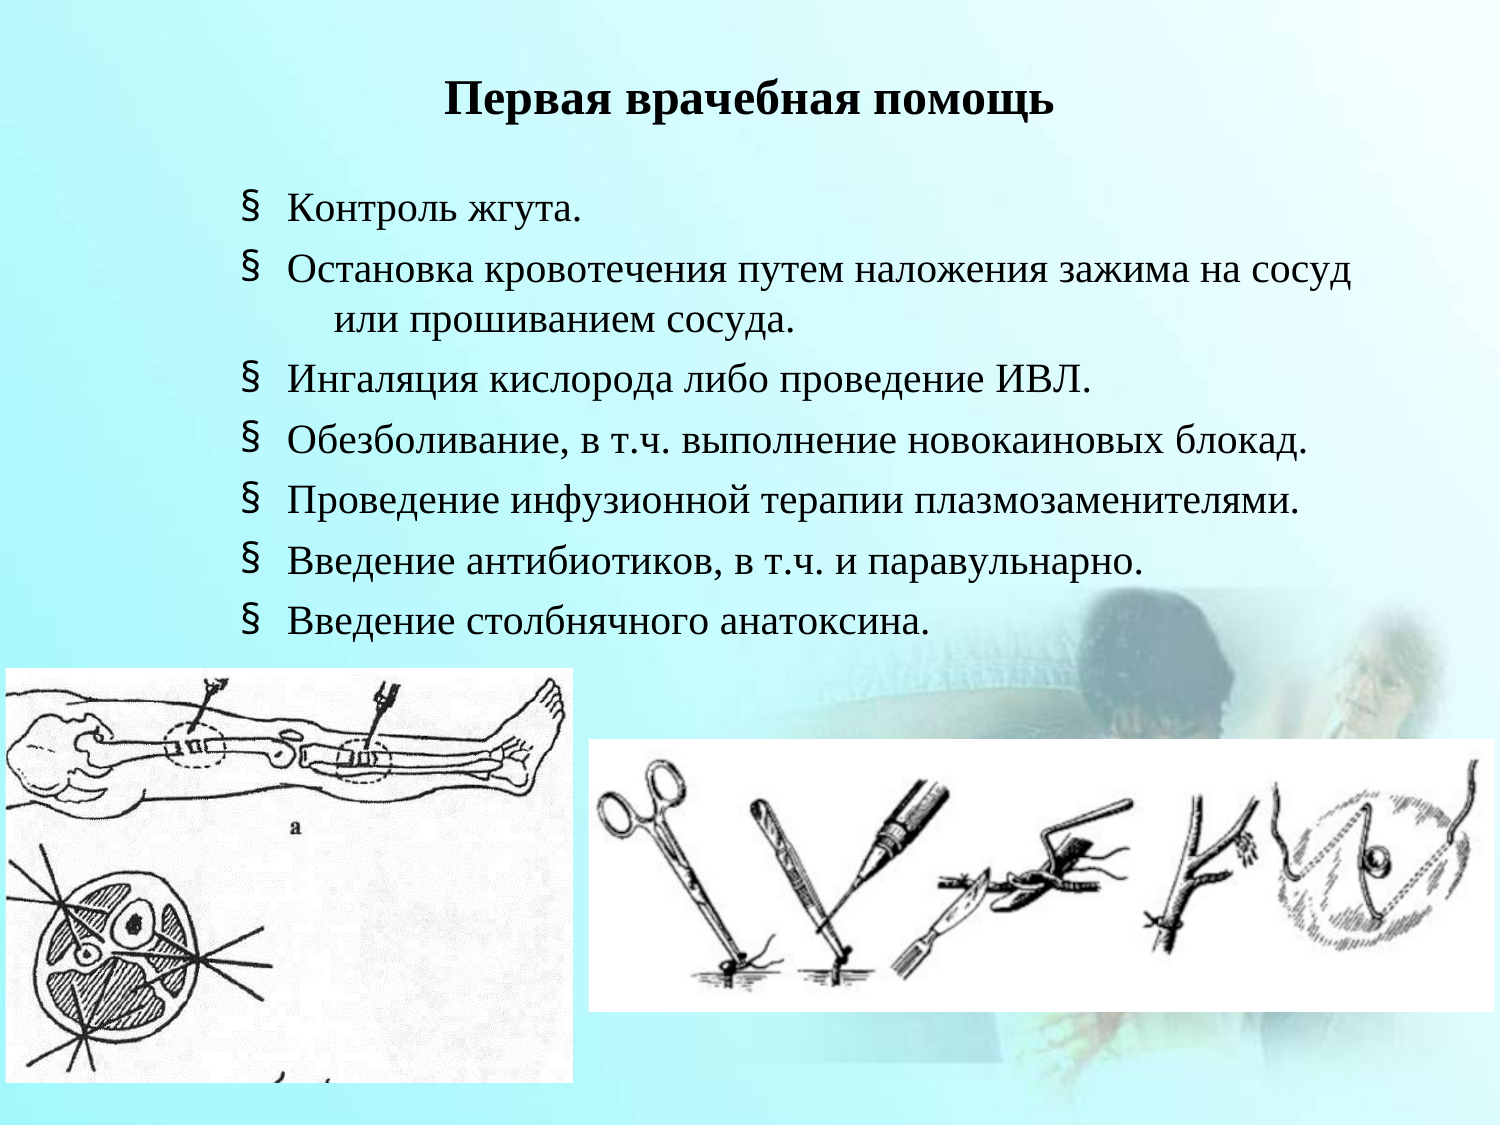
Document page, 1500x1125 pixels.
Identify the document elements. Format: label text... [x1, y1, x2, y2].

picture [588, 739, 1495, 1012]
list Контроль жгута. Остановка кровотечения путем наложения зажима на сосуд или прошиванием сосуда. Ингаляция кислорода либо проведение ИВЛ. Обезболивание, в т.ч. выполнение новокаиновых блокад. Проведение инфузионной терапии плазмозаменителями. Введение антибиотиков, в т.ч. и паравульнарно. Введение столбнячного анатоксина. [75, 172, 1426, 662]
title Первая врачебная помощь [75, 31, 1426, 159]
picture [5, 668, 573, 1083]
